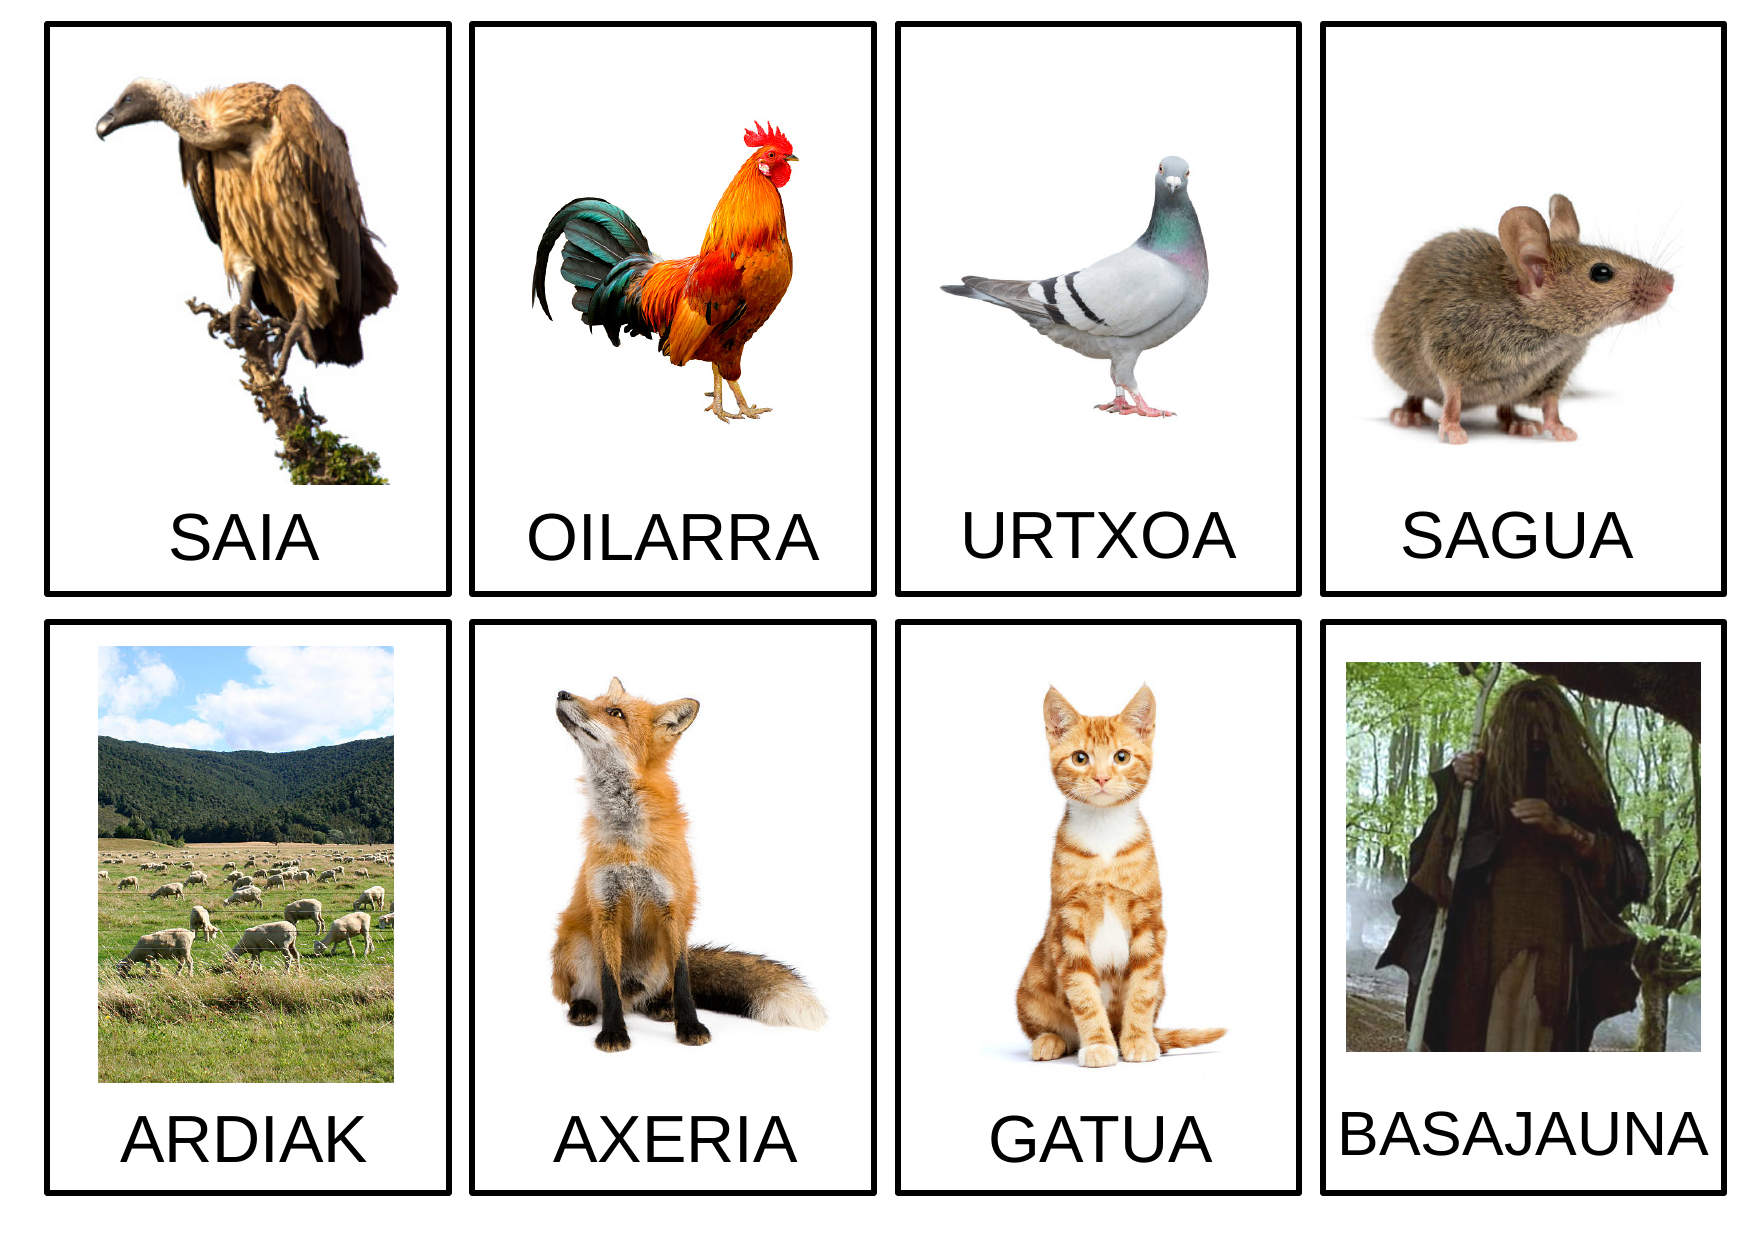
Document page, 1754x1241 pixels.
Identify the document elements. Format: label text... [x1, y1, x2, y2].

text_box SAGUA [1340, 460, 1695, 611]
picture [98, 646, 394, 1083]
picture [1346, 662, 1701, 1052]
text_box ARDIAK [98, 1098, 390, 1182]
text_box BASAJAUNA [1322, 1059, 1725, 1209]
picture [1340, 149, 1684, 461]
picture [507, 661, 851, 1066]
text_box [47, 622, 449, 1193]
text_box [472, 23, 875, 595]
picture [916, 142, 1282, 431]
text_box [1322, 622, 1725, 1059]
picture [496, 94, 851, 449]
text_box GATUA [955, 1098, 1247, 1182]
picture [70, 35, 428, 485]
text_box OILARRA [496, 462, 851, 613]
picture [980, 673, 1250, 1079]
text_box [47, 23, 449, 595]
text_box AXERIA [529, 1098, 821, 1182]
text_box [1322, 23, 1725, 595]
subtitle SAIA [98, 496, 390, 579]
text_box [472, 622, 875, 1193]
text_box URTXOA [921, 460, 1276, 611]
text_box [897, 23, 1300, 595]
text_box [897, 622, 1300, 1193]
